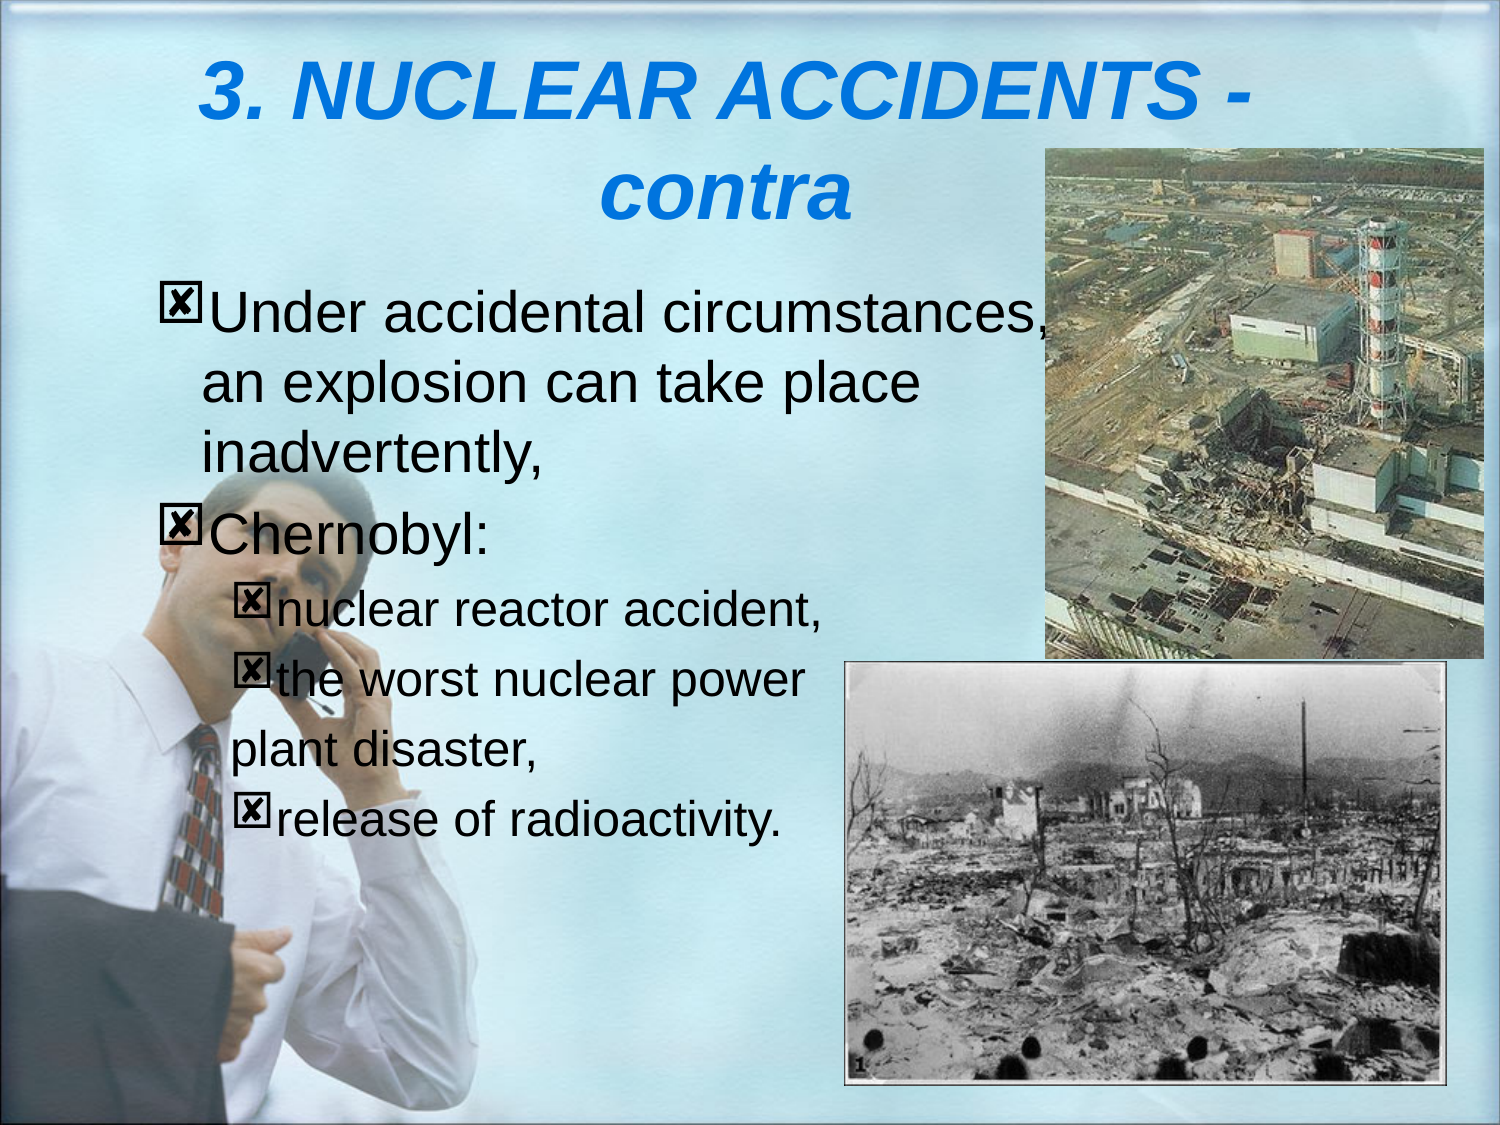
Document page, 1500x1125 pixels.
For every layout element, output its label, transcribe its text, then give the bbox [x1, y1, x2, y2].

title 3. NUCLEAR ACCIDENTS - contra [53, 42, 1400, 231]
list Under accidental circumstances, an explosion can take place inadvertently, Chernobyl: nuclear reactor accident, the worst nuclear power plant disaster, release of radioactivity. [64, 267, 1069, 1010]
picture [0, 0, 1500, 1125]
